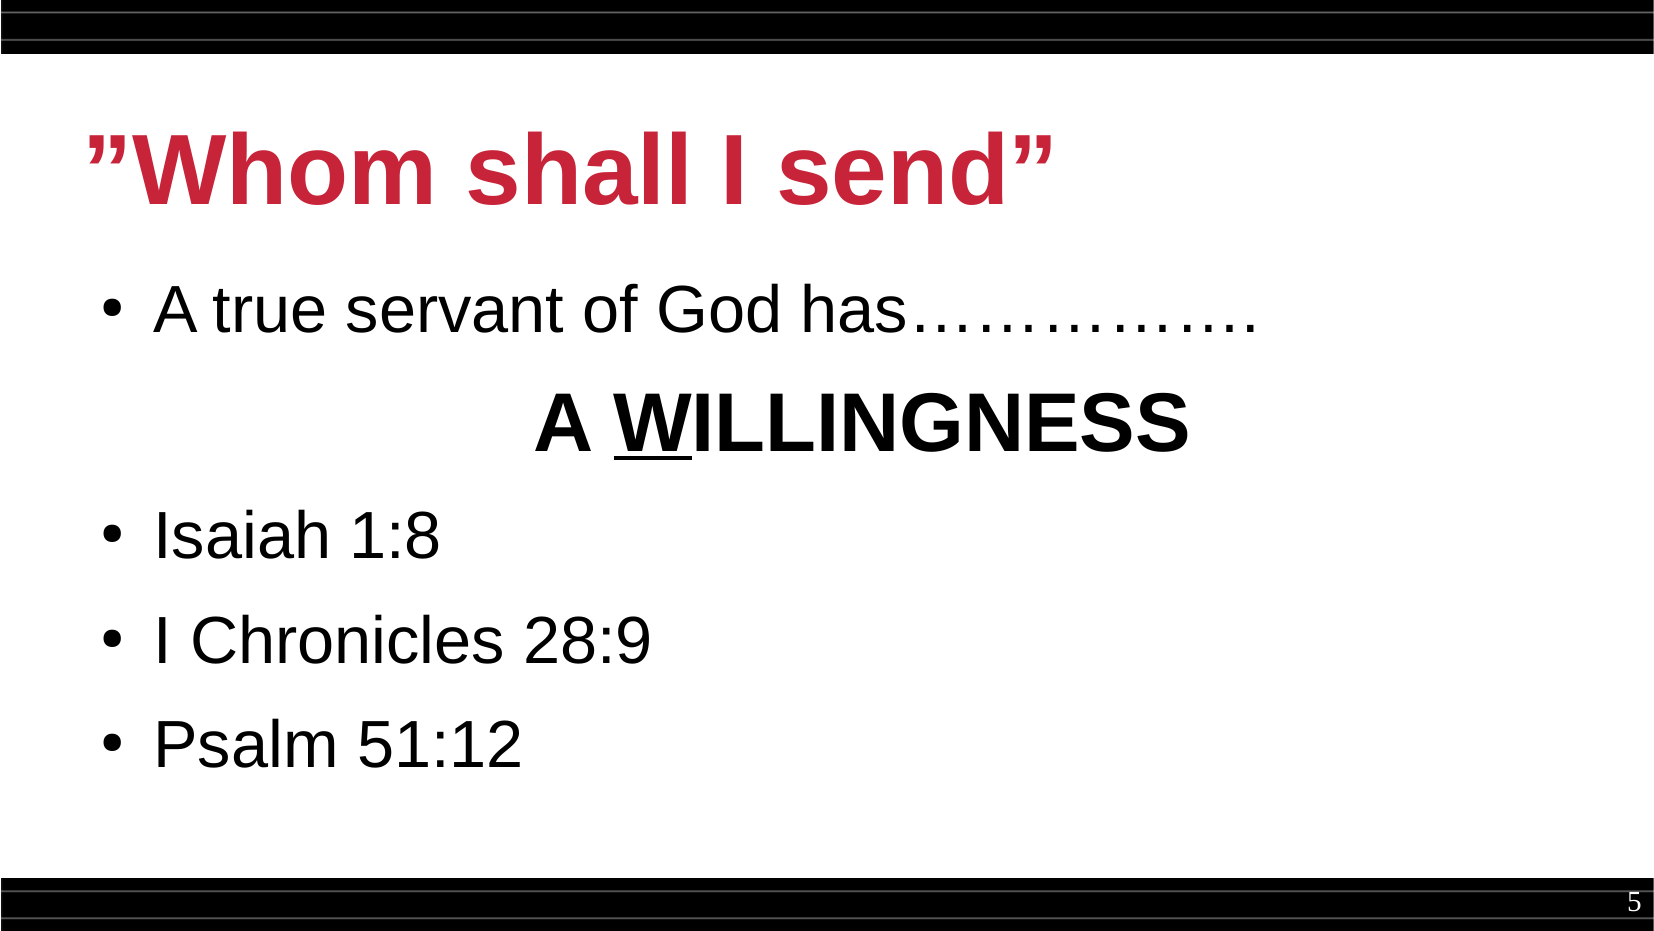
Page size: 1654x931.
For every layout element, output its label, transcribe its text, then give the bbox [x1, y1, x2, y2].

list A true servant of God has……………. A WILLINGNESS Isaiah 1:8 I Chronicles 28:9 Psalm 51:12 [82, 271, 1571, 851]
title ”Whom shall I send” [82, 92, 1571, 249]
picture [1, 0, 1654, 54]
picture [1, 878, 1654, 931]
